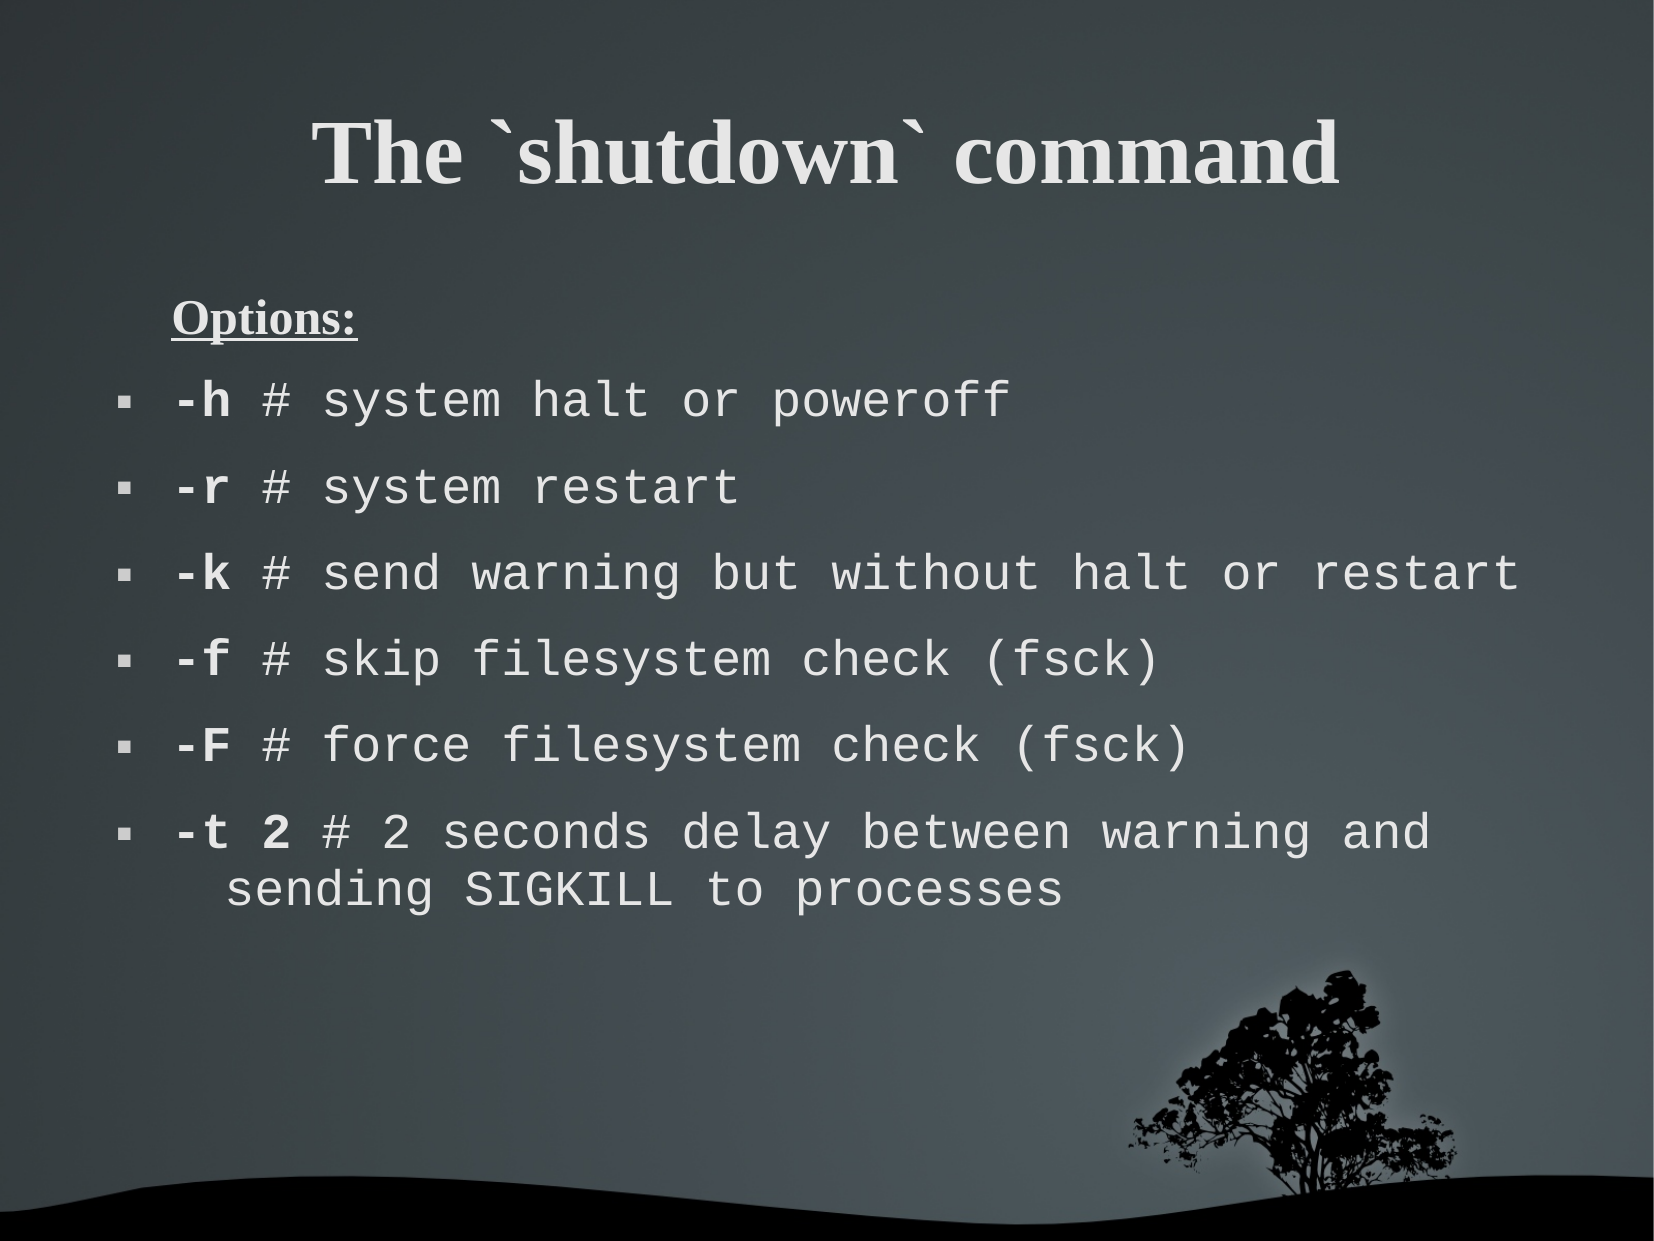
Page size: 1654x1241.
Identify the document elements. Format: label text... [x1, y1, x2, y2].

list Options: -h # system halt or poweroff -r # system restart -k # send warning but without halt or restart -f # skip filesystem check (fsck) -F # force filesystem check (fsck) -t 2 # 2 seconds delay between warning and sending SIGKILL to processes [82, 290, 1571, 1145]
title The `shutdown` command [82, 49, 1571, 257]
picture [0, 0, 1654, 1241]
